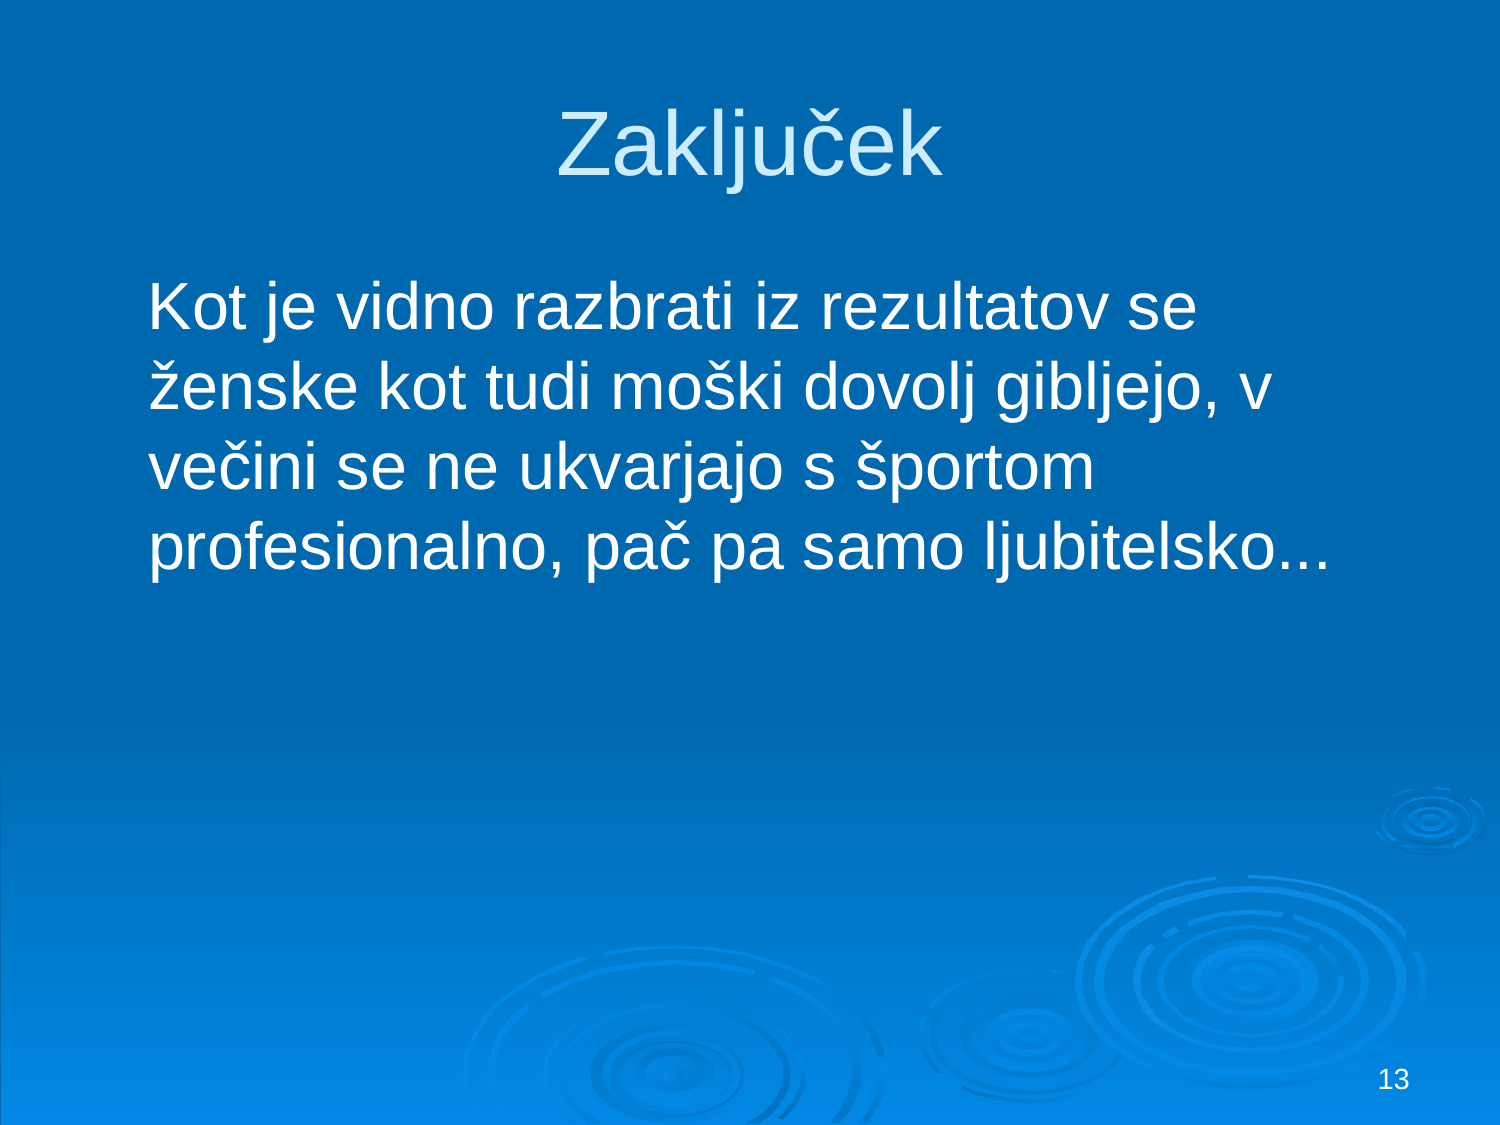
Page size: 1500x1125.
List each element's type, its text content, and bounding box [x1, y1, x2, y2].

list Kot je vidno razbrati iz rezultatov se ženske kot tudi moški dovolj gibljejo, v večini se ne ukvarjajo s športom profesionalno, pač pa samo ljubitelsko... [76, 255, 1427, 1010]
title Zaključek [75, 45, 1425, 233]
slide_number <number> [1074, 1024, 1425, 1103]
